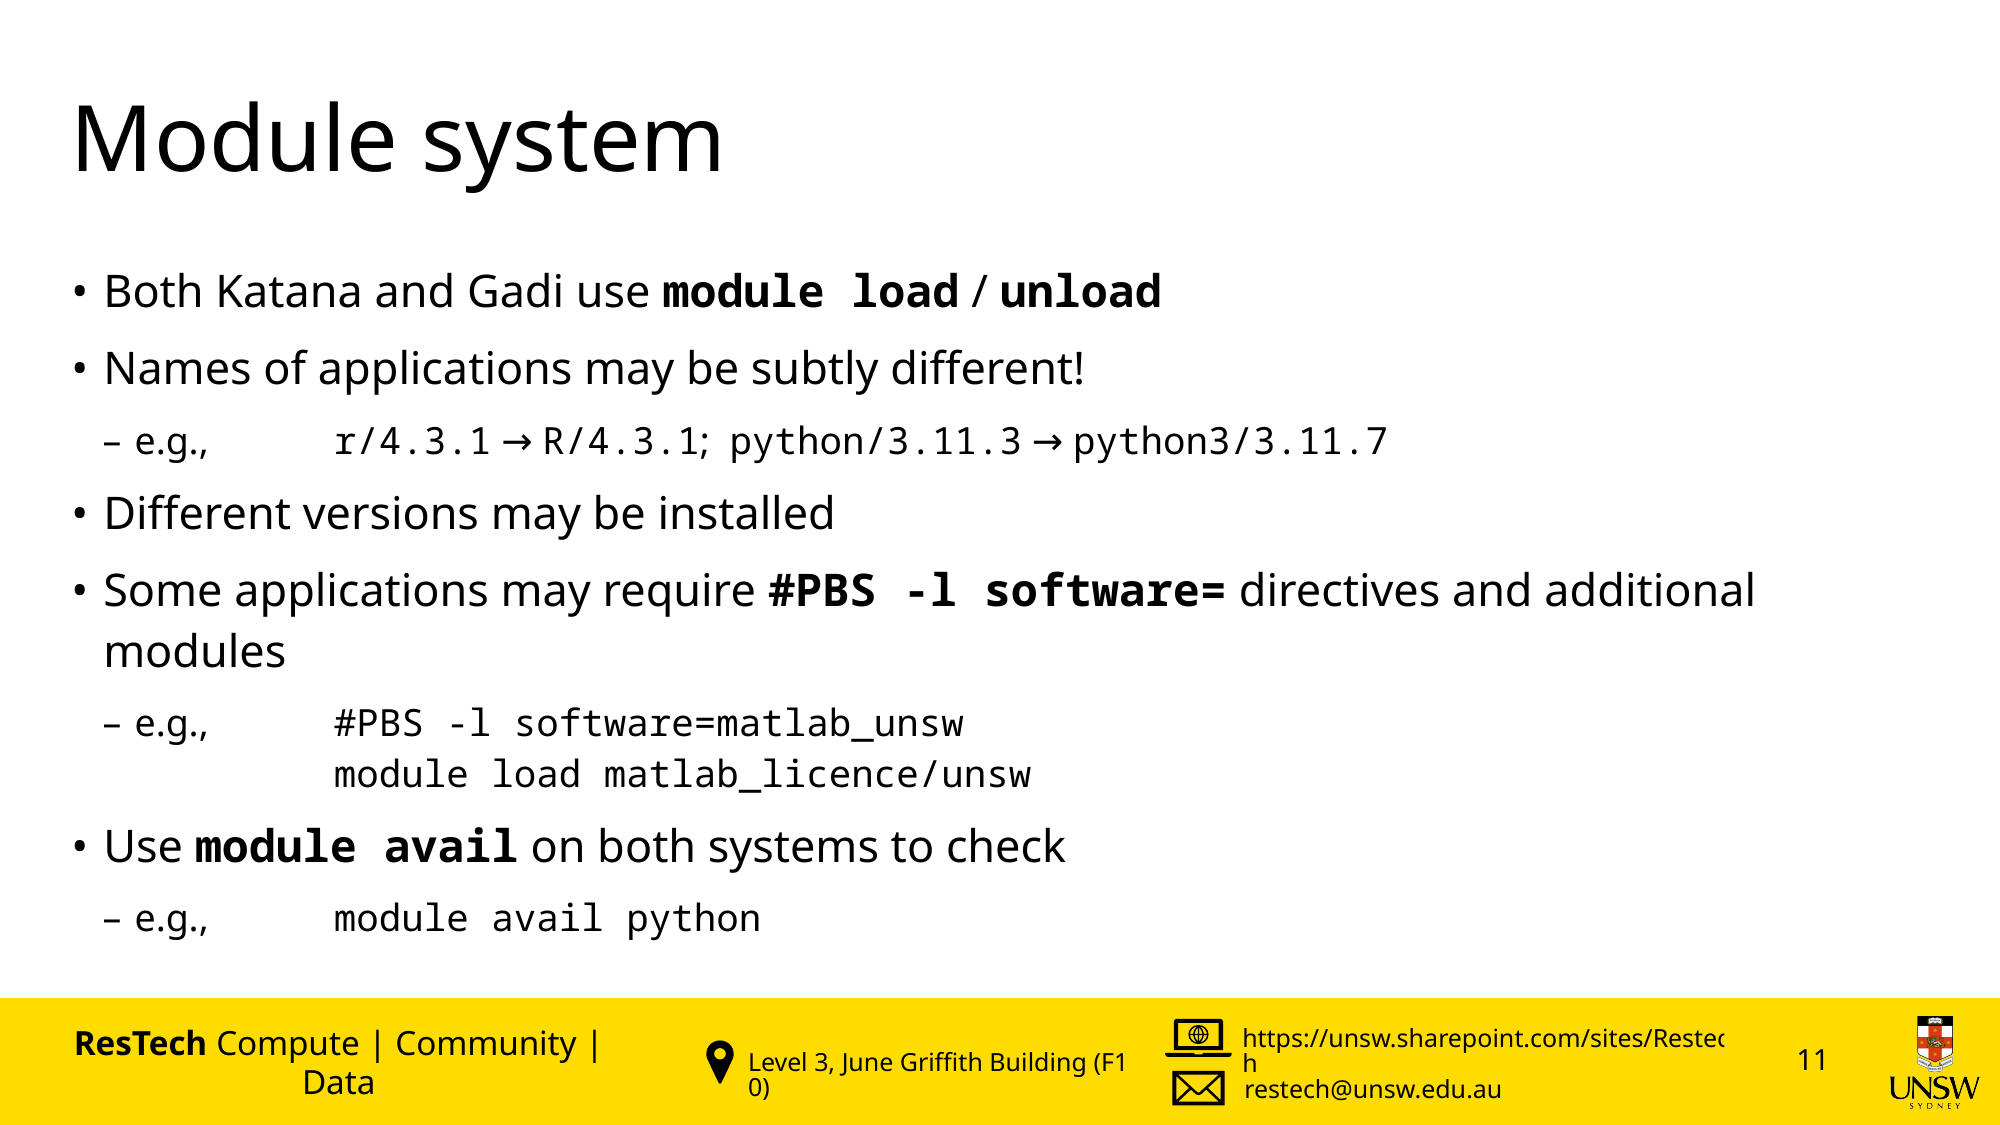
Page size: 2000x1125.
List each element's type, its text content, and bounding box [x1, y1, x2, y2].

picture [1890, 1016, 1980, 1109]
list Both Katana and Gadi use module load / unload Names of applications may be subtly different! e.g., r/4.3.1 → R/4.3.1; python/3.11.3 → python3/3.11.7 Different versions may be installed Some applications may require #PBS -l software= directives and additional modules e.g., #PBS -l software=matlab_unsw module load matlab_licence/unsw Use module avail on both systems to check e.g., module avail python [70, 259, 1926, 951]
title Module system [70, 41, 1926, 231]
